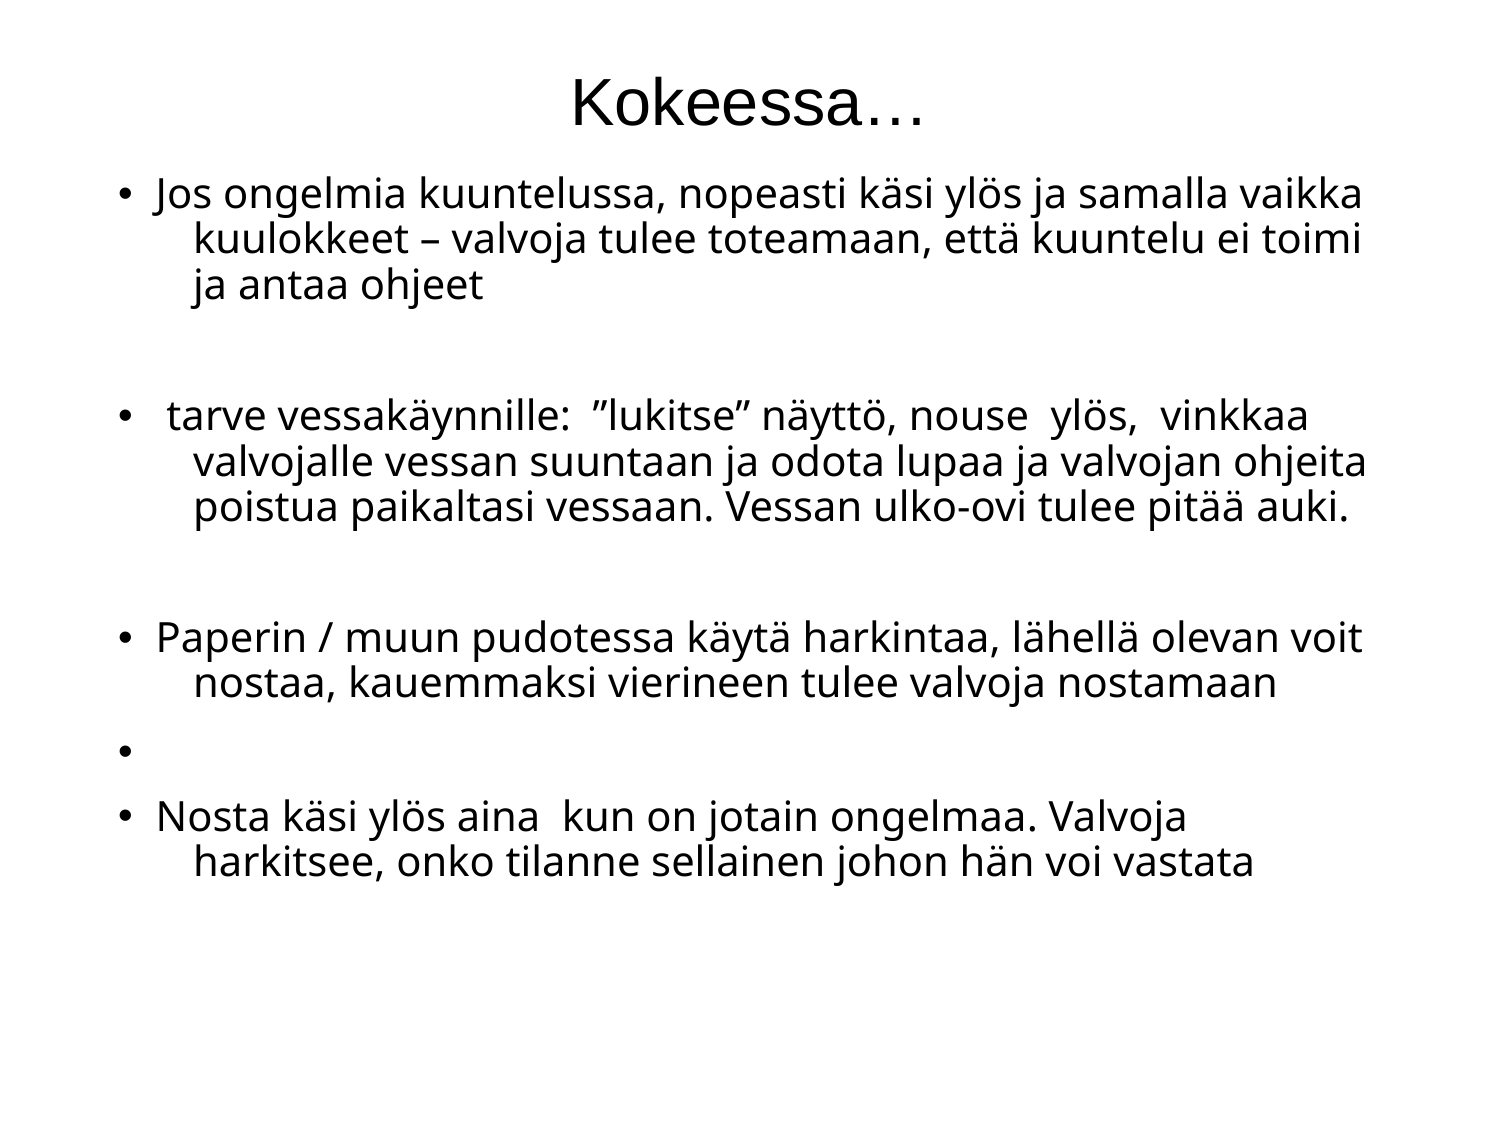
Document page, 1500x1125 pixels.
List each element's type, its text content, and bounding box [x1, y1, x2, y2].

title Kokeessa… [103, 59, 1397, 126]
list Jos ongelmia kuuntelussa, nopeasti käsi ylös ja samalla vaikka kuulokkeet – valvoja tulee toteamaan, että kuuntelu ei toimi ja antaa ohjeet tarve vessakäynnille: ”lukitse” näyttö, nouse ylös, vinkkaa valvojalle vessan suuntaan ja odota lupaa ja valvojan ohjeita poistua paikaltasi vessaan. Vessan ulko-ovi tulee pitää auki. Paperin / muun pudotessa käytä harkintaa, lähellä olevan voit nostaa, kauemmaksi vierineen tulee valvoja nostamaan Nosta käsi ylös aina kun on jotain ongelmaa. Valvoja harkitsee, onko tilanne sellainen johon hän voi vastata [103, 165, 1397, 1014]
